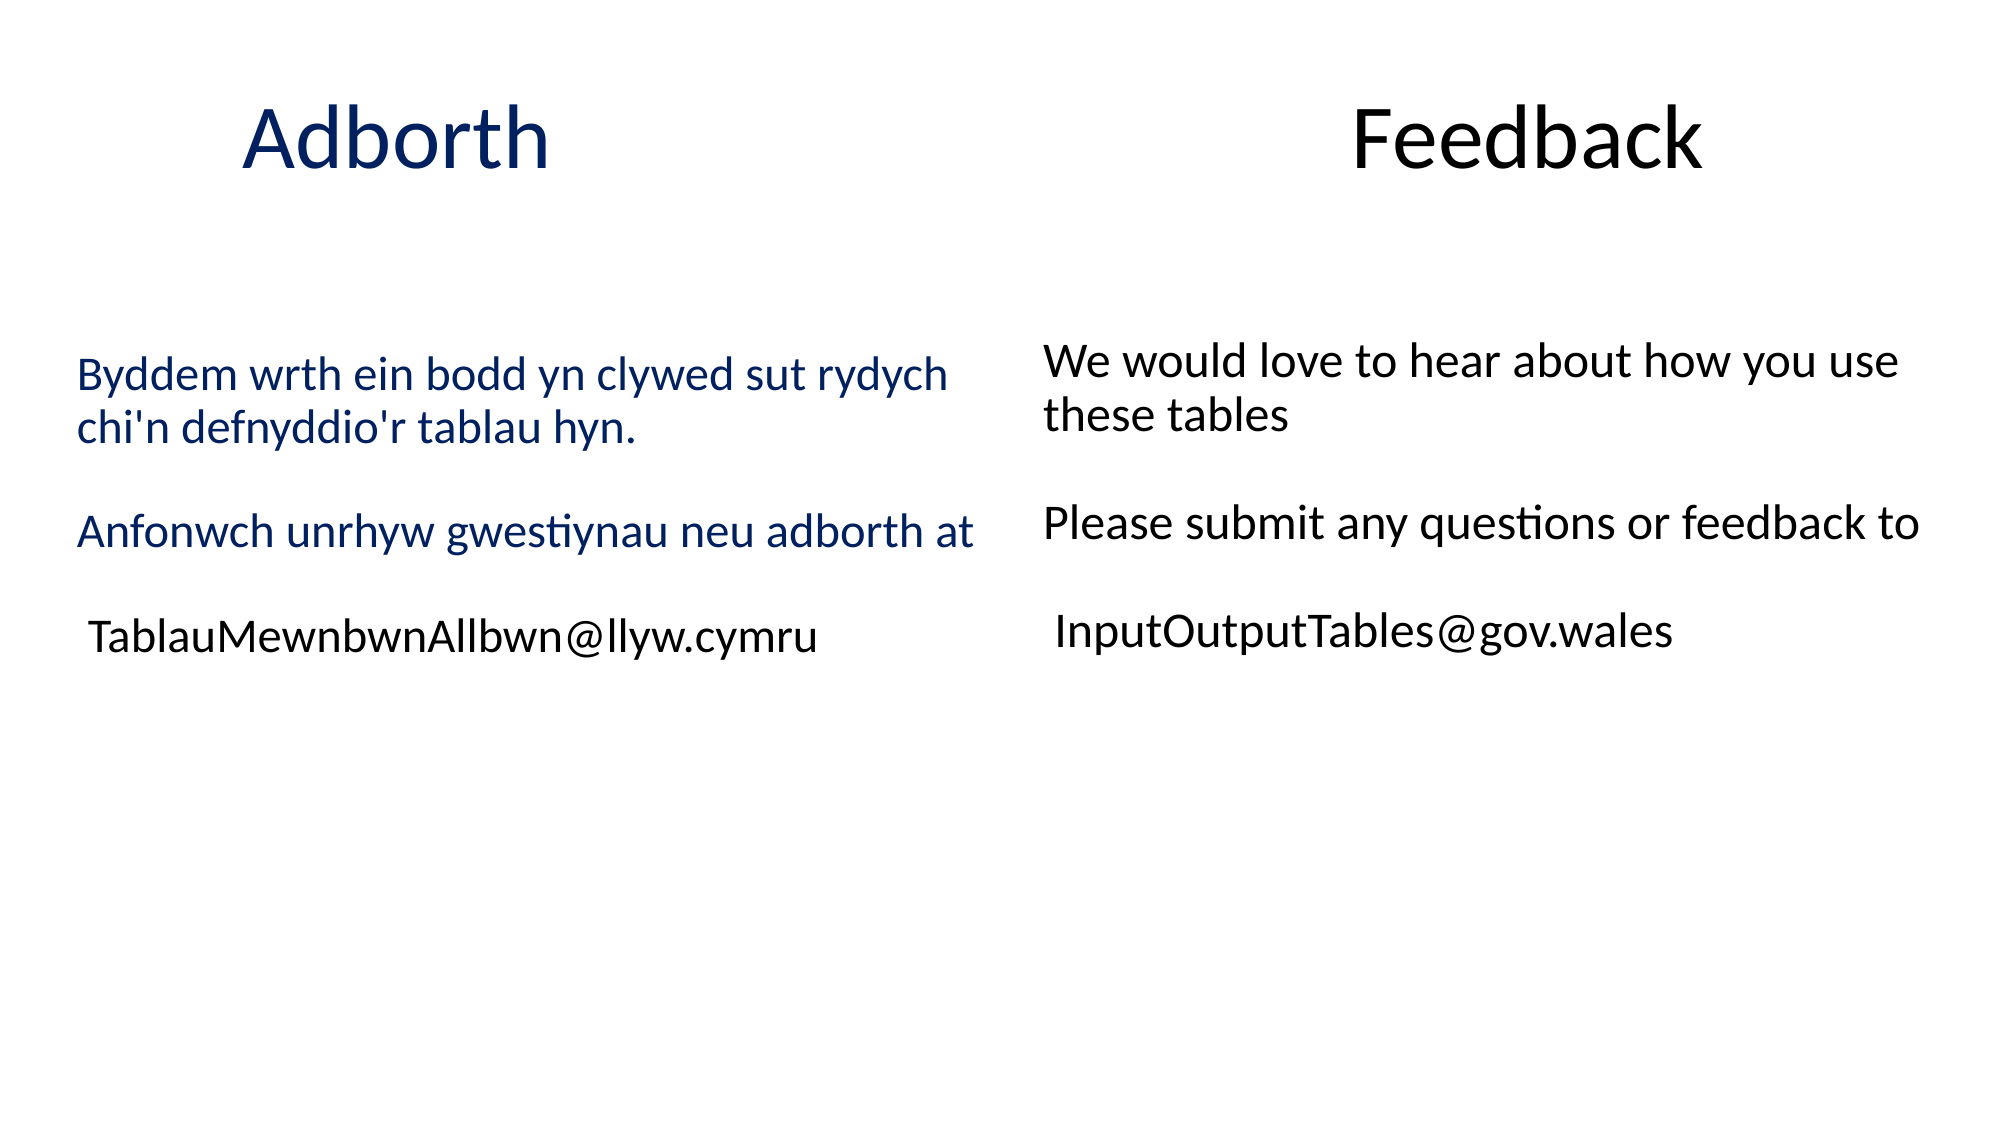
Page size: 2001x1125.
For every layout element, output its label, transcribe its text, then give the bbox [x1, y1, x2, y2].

list Byddem wrth ein bodd yn clywed sut rydych chi'n defnyddio'r tablau hyn. Anfonwch unrhyw gwestiynau neu adborth at TablauMewnbwnAllbwn@llyw.cymru [76, 328, 1000, 876]
text_box Adborth [243, 45, 792, 233]
list We would love to hear about how you use these tables Please submit any questions or feedback to InputOutputTables@gov.wales [1043, 272, 1967, 820]
title Feedback [1351, 45, 1900, 233]
